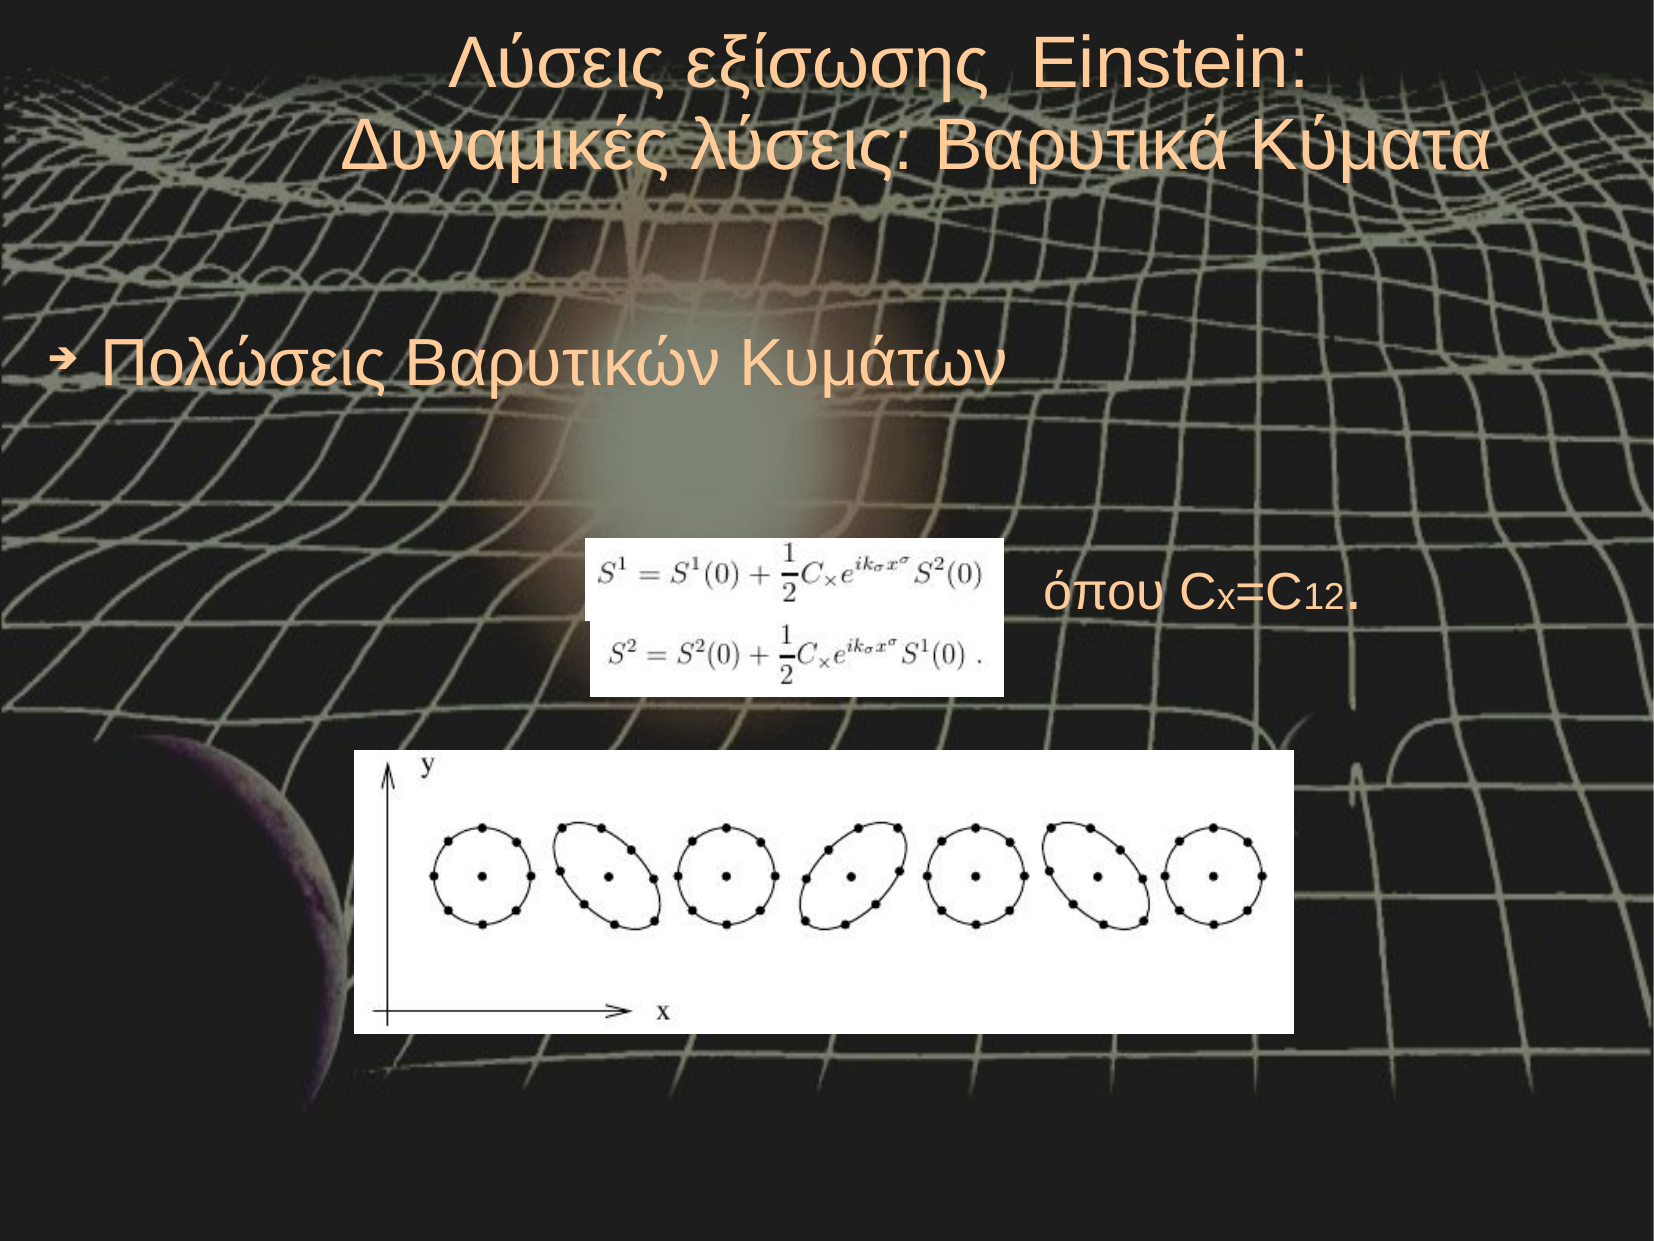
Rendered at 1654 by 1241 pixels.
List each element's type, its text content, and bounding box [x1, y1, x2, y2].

list Πολώσεις Βαρυτικών Κυμάτων όπου Cx=C12. [29, 324, 1654, 1241]
picture [590, 620, 1004, 697]
title Λύσεις εξίσωσης Einstein: Δυναμικές λύσεις: Βαρυτικά Κύματα [59, 0, 1654, 207]
picture [0, 0, 1654, 1241]
